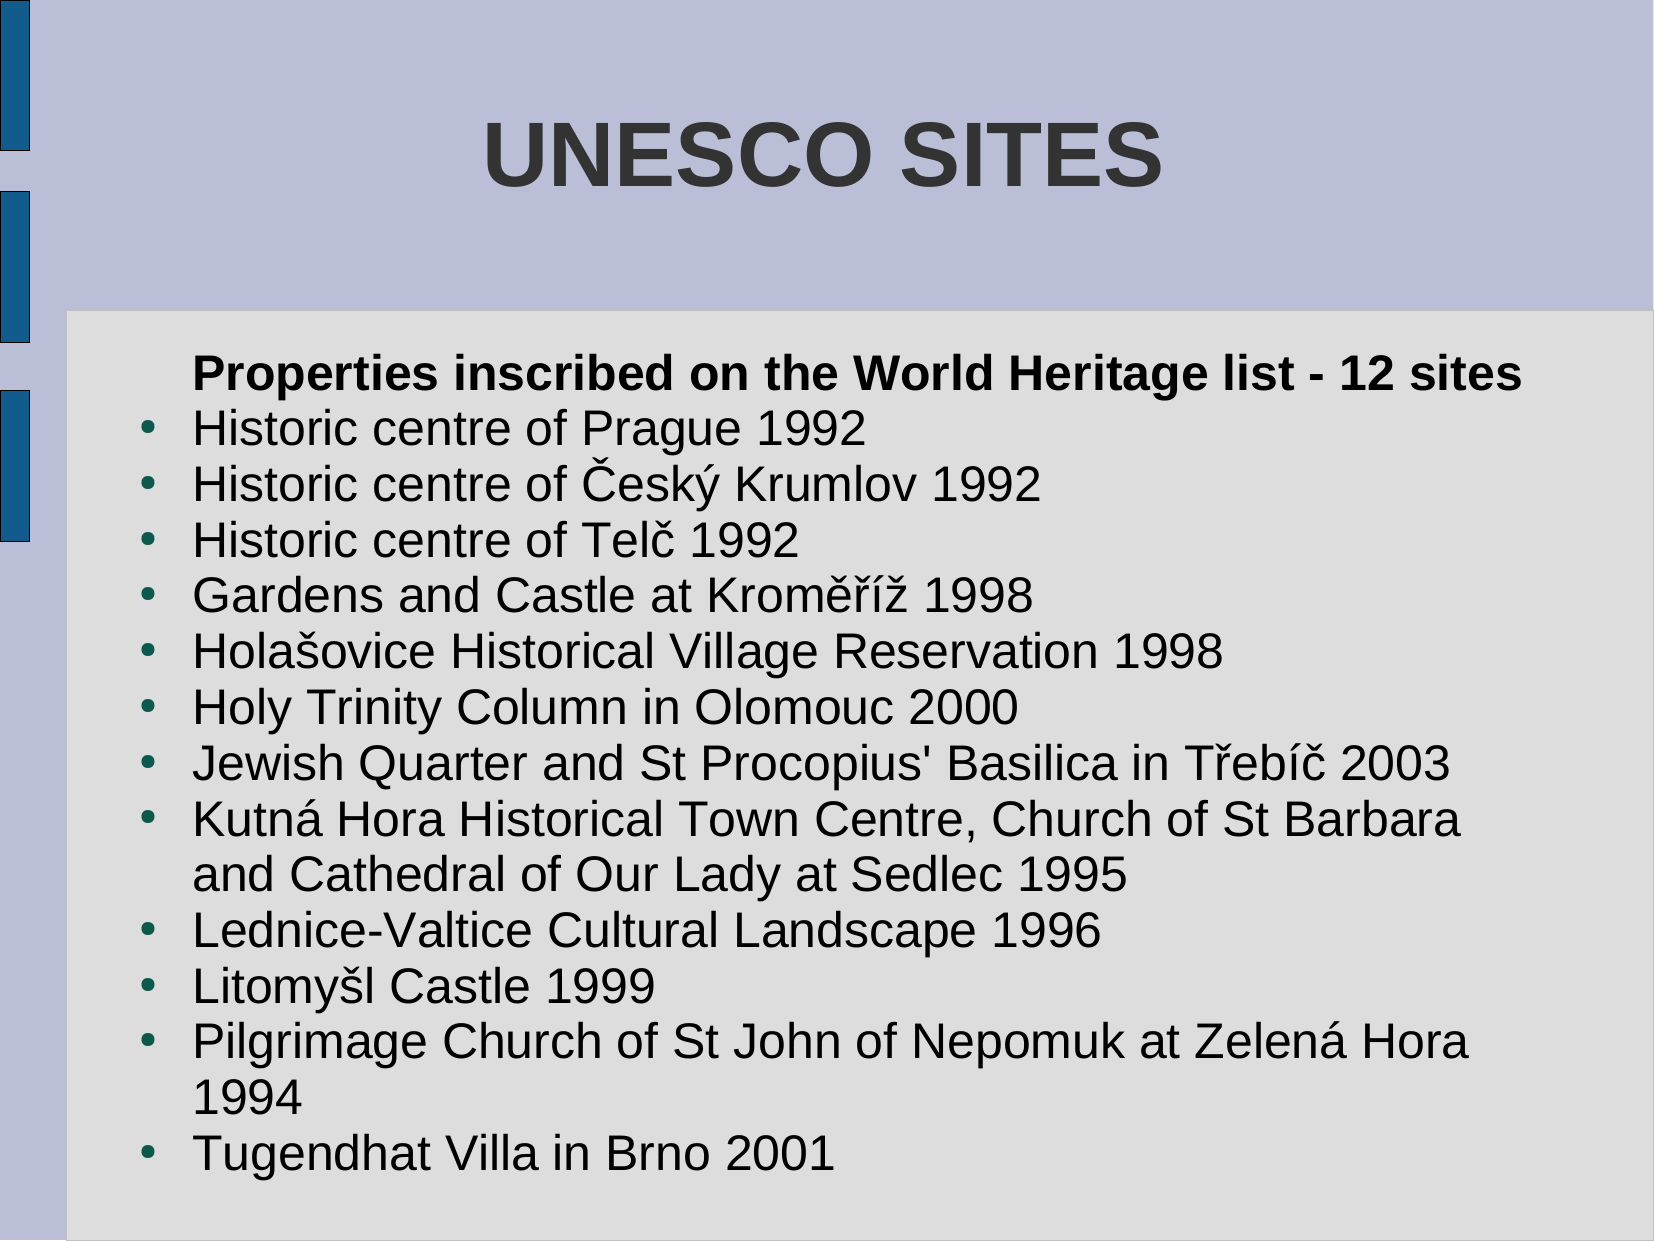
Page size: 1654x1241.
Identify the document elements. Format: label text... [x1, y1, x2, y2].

title UNESCO SITES [118, 59, 1531, 252]
list Properties inscribed on the World Heritage list - 12 sites Historic centre of Prague 1992 Historic centre of Český Krumlov 1992 Historic centre of Telč 1992 Gardens and Castle at Kroměříž 1998 Holašovice Historical Village Reservation 1998 Holy Trinity Column in Olomouc 2000 Jewish Quarter and St Procopius' Basilica in Třebíč 2003 Kutná Hora Historical Town Centre, Church of St Barbara and Cathedral of Our Lady at Sedlec 1995 Lednice-Valtice Cultural Landscape 1996 Litomyšl Castle 1999 Pilgrimage Church of St John of Nepomuk at Zelená Hora 1994 Tugendhat Villa in Brno 2001 [121, 344, 1534, 1183]
